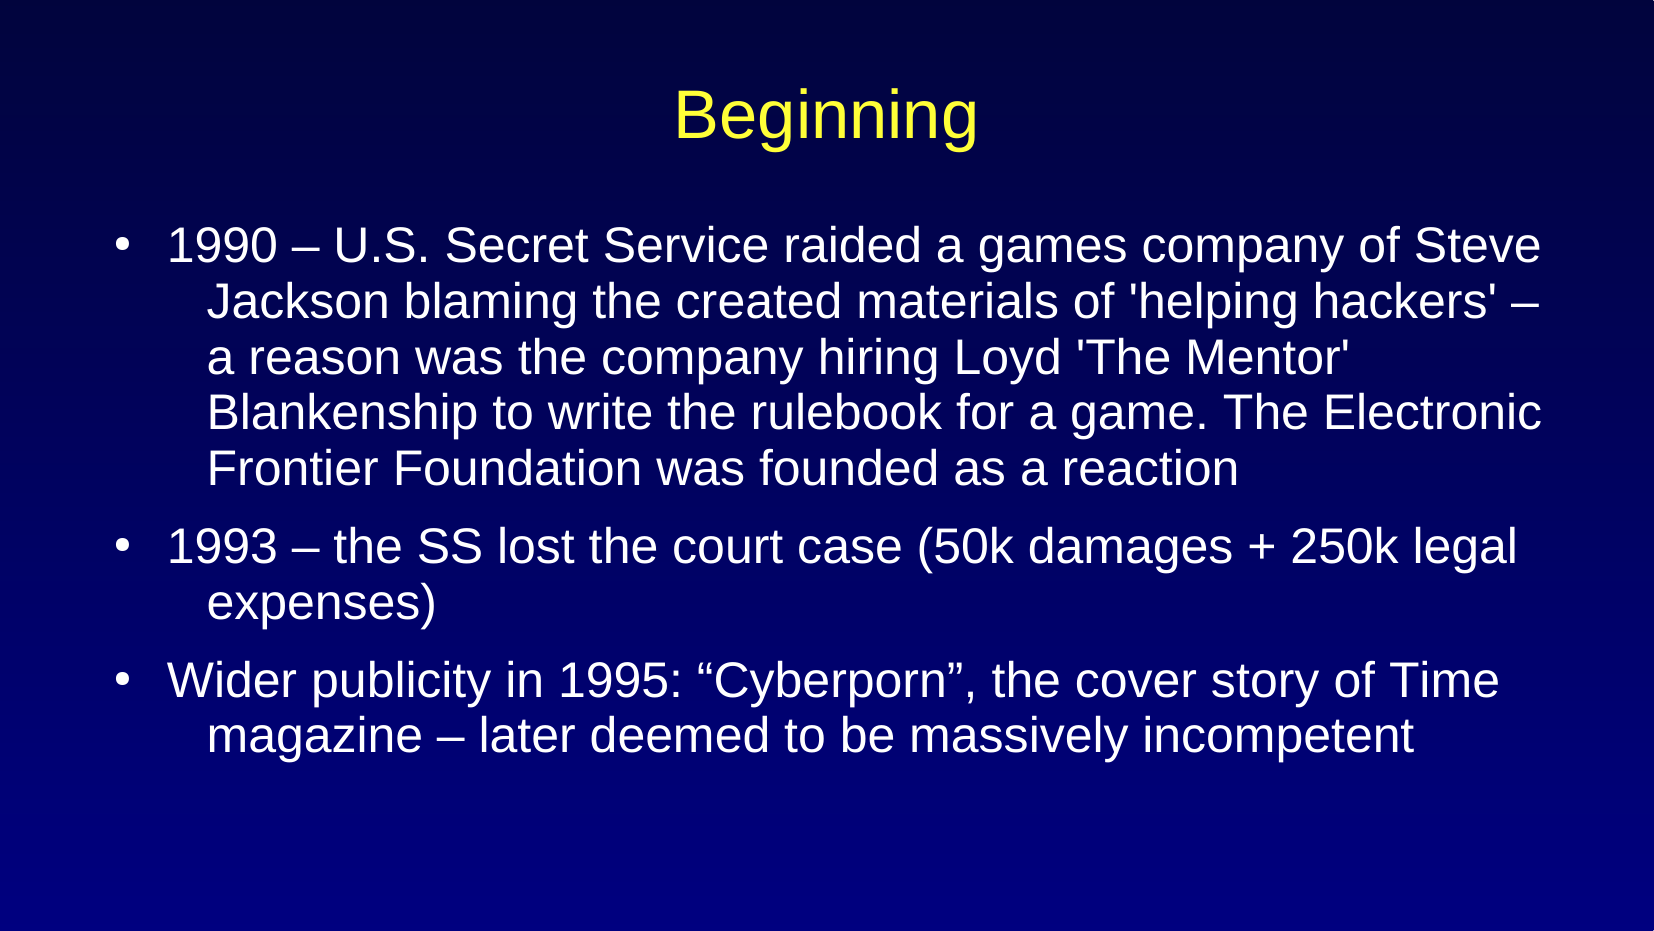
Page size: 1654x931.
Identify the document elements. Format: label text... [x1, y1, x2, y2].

list 1990 – U.S. Secret Service raided a games company of Steve Jackson blaming the created materials of 'helping hackers' – a reason was the company hiring Loyd 'The Mentor' Blankenship to write the rulebook for a game. The Electronic Frontier Foundation was founded as a reaction 1993 – the SS lost the court case (50k damages + 250k legal expenses) Wider publicity in 1995: “Cyberporn”, the cover story of Time magazine – later deemed to be massively incompetent [82, 217, 1571, 764]
title Beginning [82, 37, 1571, 193]
